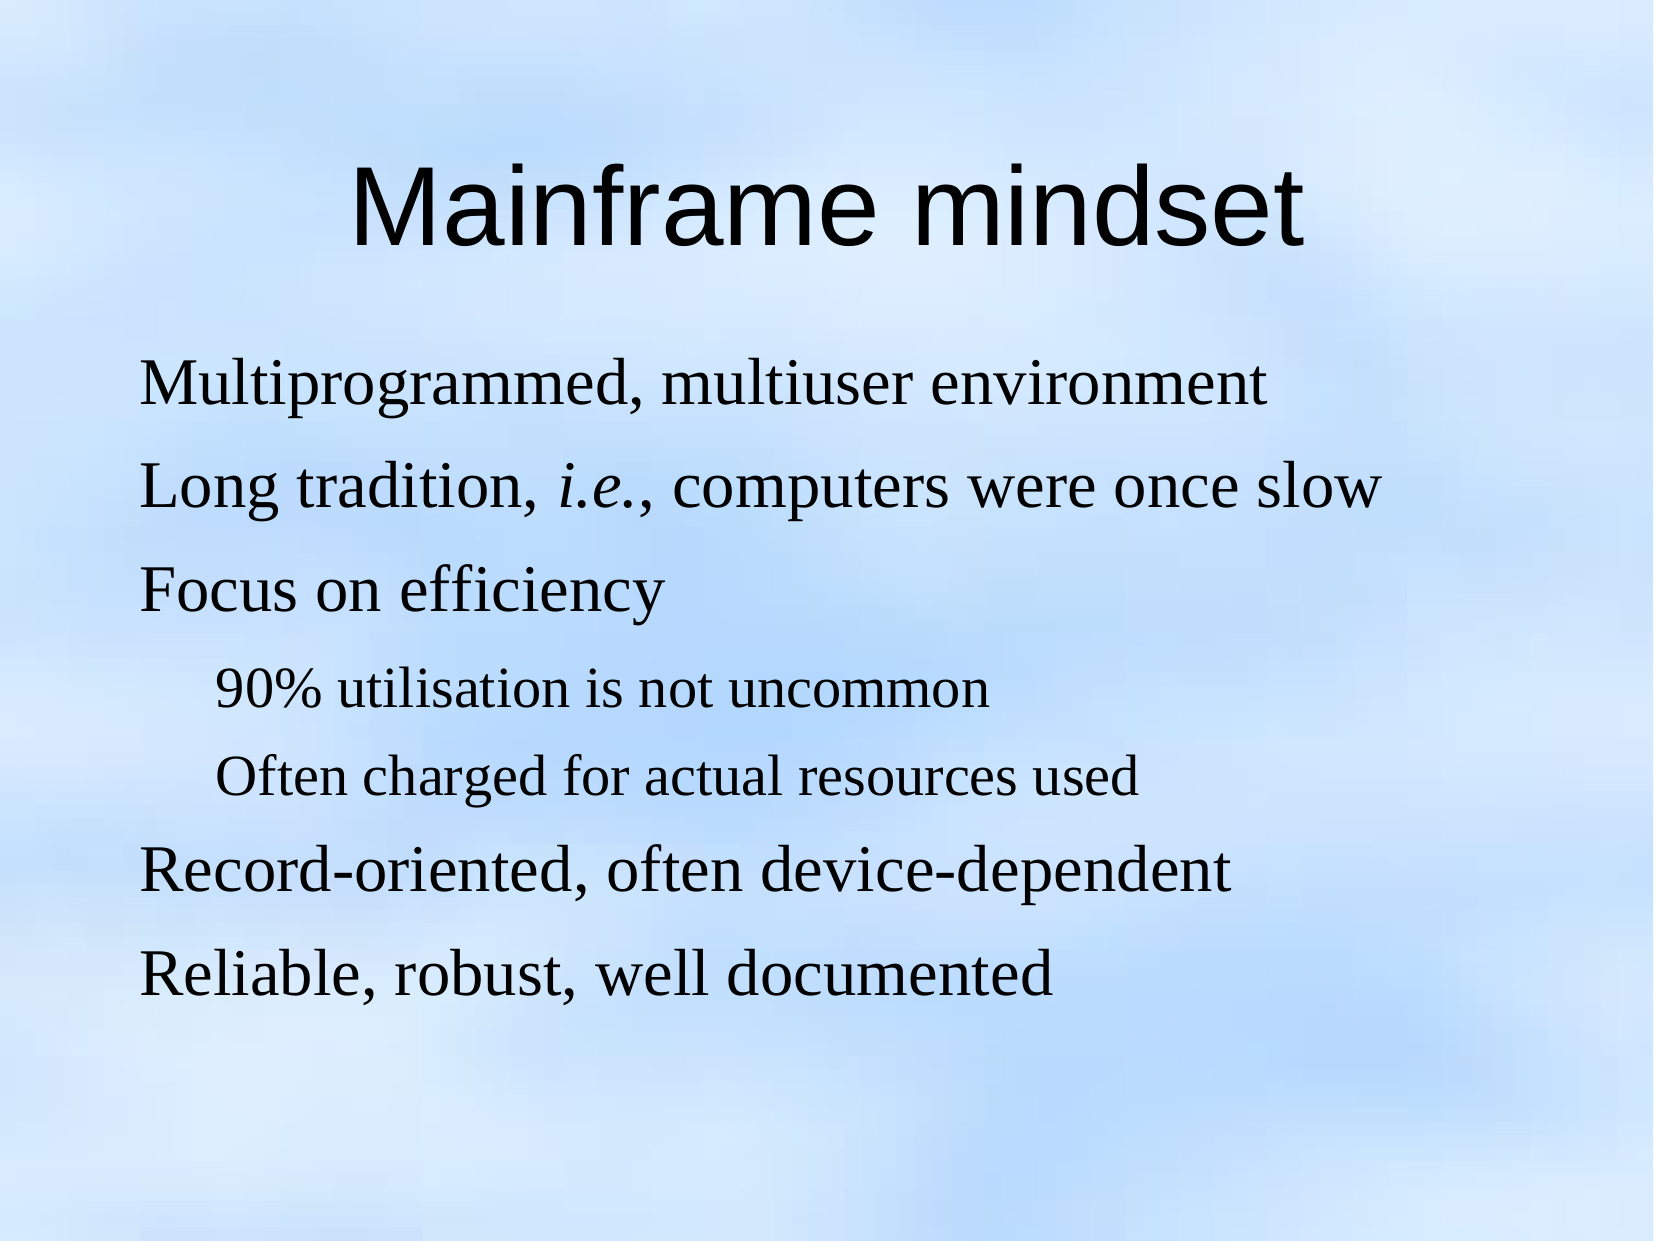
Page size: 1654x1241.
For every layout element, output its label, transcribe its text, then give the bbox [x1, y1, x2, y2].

picture [0, 0, 1654, 1241]
title Mainframe mindset [121, 102, 1533, 311]
list Multiprogrammed, multiuser environment Long tradition, i.e., computers were once slow Focus on efficiency 90% utilisation is not uncommon Often charged for actual resources used Record-oriented, often device-dependent Reliable, robust, well documented [121, 344, 1533, 1136]
